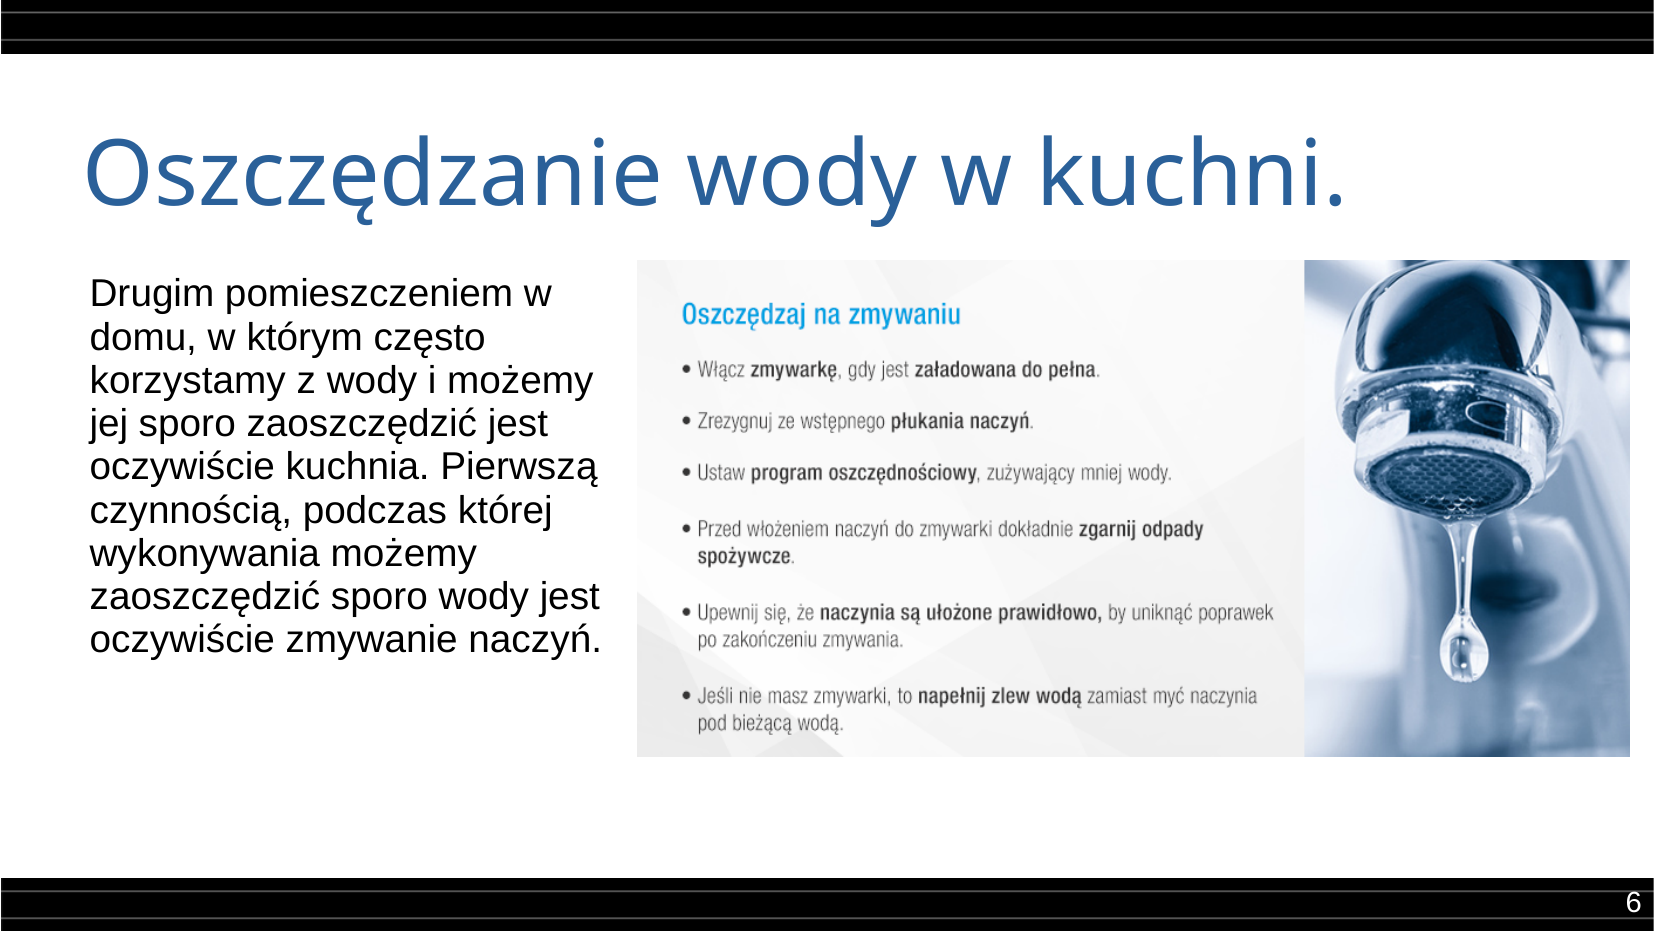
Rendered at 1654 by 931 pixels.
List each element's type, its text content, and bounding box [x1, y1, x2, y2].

list Drugim pomieszczeniem w domu, w którym często korzystamy z wody i możemy jej sporo zaoszczędzić jest oczywiście kuchnia. Pierwszą czynnością, podczas której wykonywania możemy zaoszczędzić sporo wody jest oczywiście zmywanie naczyń. [23, 271, 615, 758]
picture [1, 0, 1654, 54]
picture [1, 878, 1654, 931]
title Oszczędzanie wody w kuchni. [82, 92, 1571, 249]
picture [637, 260, 1630, 758]
